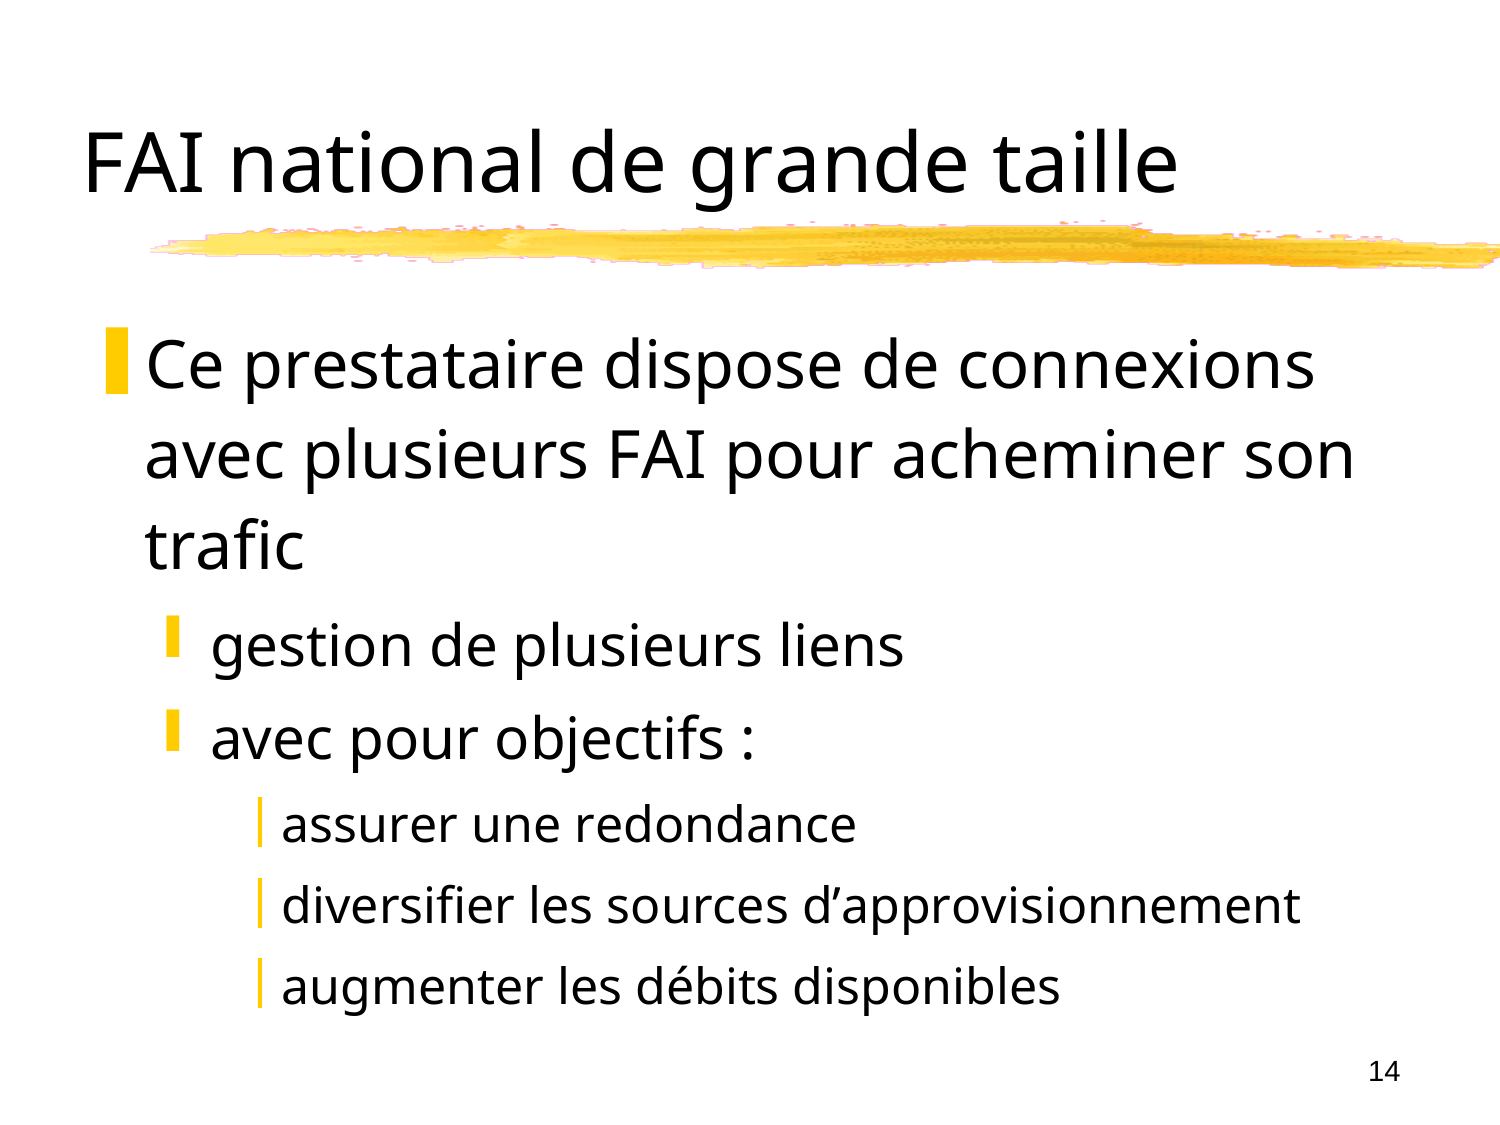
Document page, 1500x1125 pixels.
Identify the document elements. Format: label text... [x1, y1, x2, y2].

list Ce prestataire dispose de connexions avec plusieurs FAI pour acheminer son trafic gestion de plusieurs liens avec pour objectifs : assurer une redondance diversifier les sources d’approvisionnement augmenter les débits disponibles [74, 309, 1417, 995]
picture [150, 215, 1500, 279]
title FAI national de grande taille [66, 9, 1342, 225]
